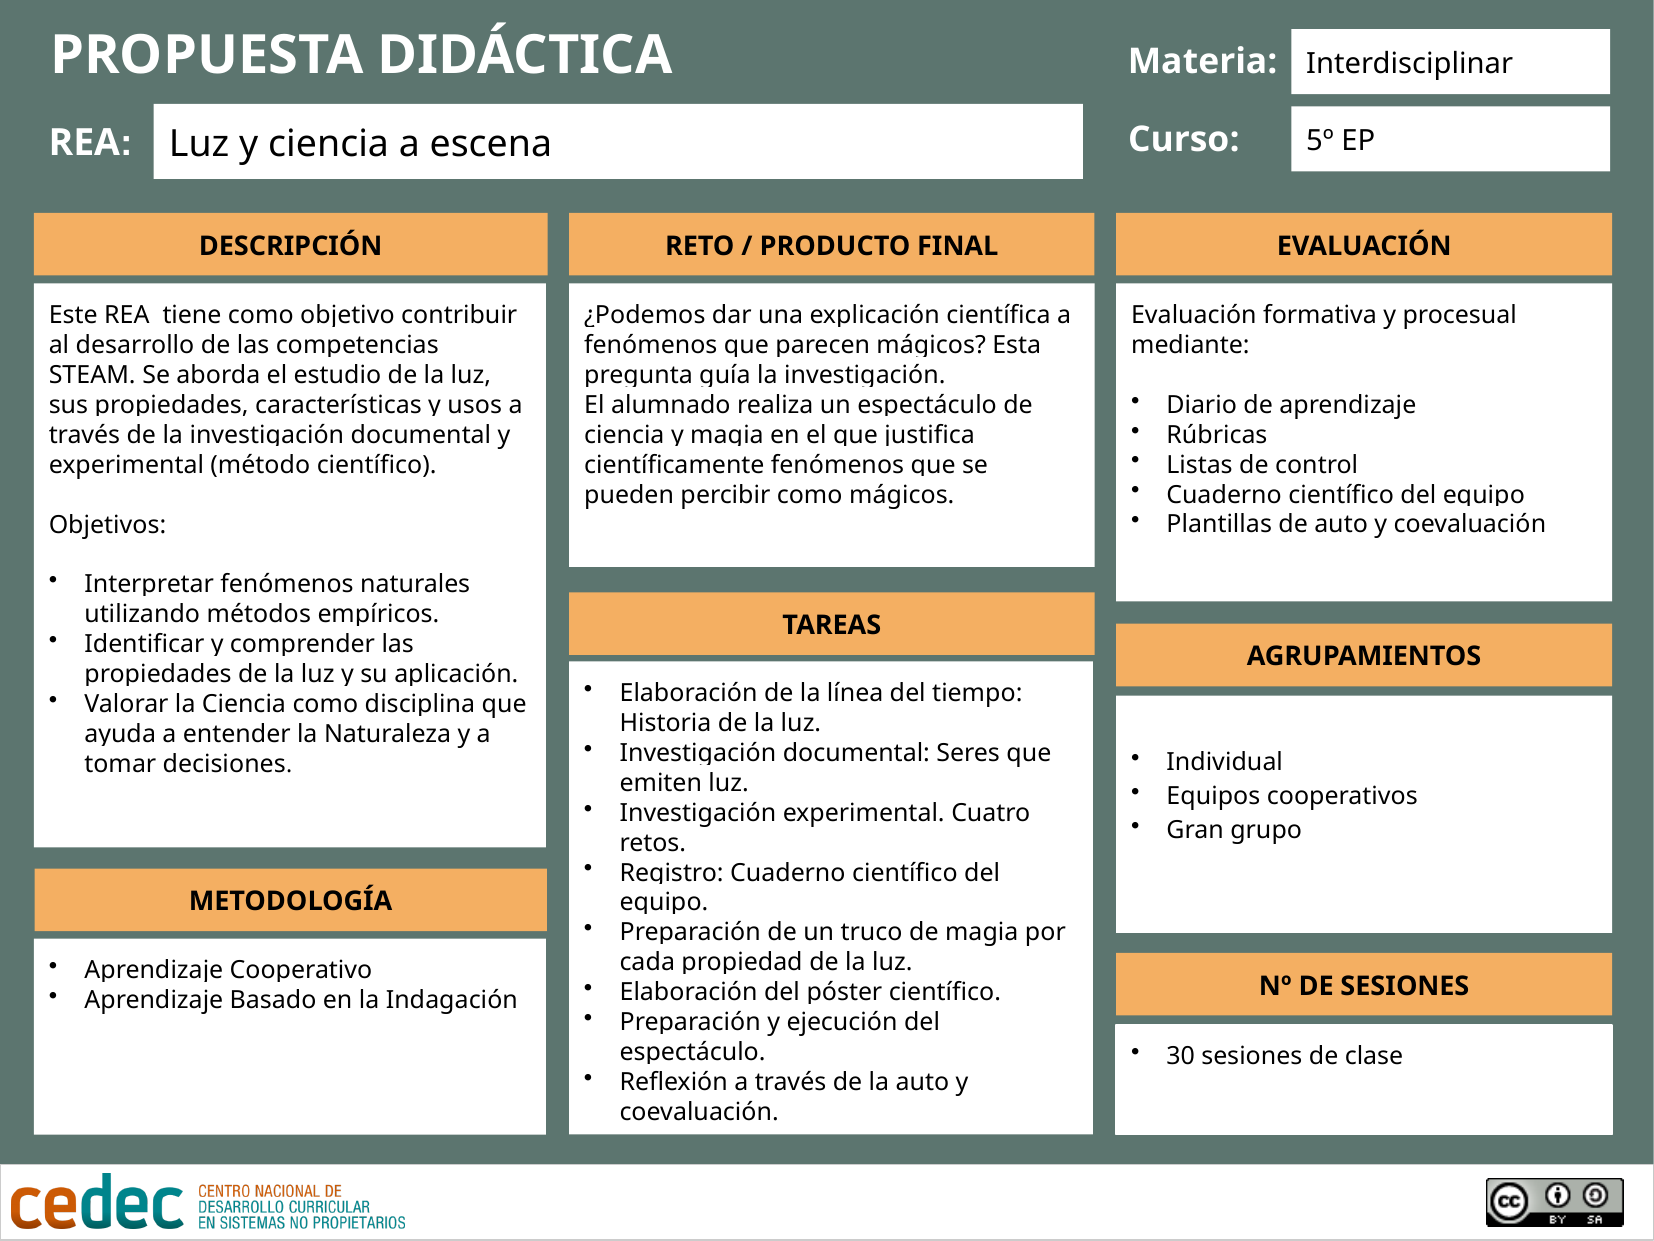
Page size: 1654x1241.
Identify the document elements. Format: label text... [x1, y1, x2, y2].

text_box Aprendizaje Cooperativo Aprendizaje Basado en la Indagación [33, 938, 546, 1135]
picture [11, 1173, 405, 1229]
text_box DESCRIPCIÓN [33, 212, 548, 276]
text_box AGRUPAMIENTOS [1116, 623, 1613, 687]
text_box 30 sesiones de clase [1116, 1024, 1613, 1135]
text_box REA: [33, 110, 153, 174]
text_box Elaboración de la línea del tiempo: Historia de la luz. Investigación documental: Seres que emiten luz. Investigación experimental. Cuatro retos. Registro: Cuaderno científico del equipo. Preparación de un truco de magia por cada propiedad de la luz. Elaboración del póster científico. Preparación y ejecución del espectáculo. Reflexión a través de la auto y coevaluación. [569, 661, 1093, 1135]
text_box ¿Podemos dar una explicación científica a fenómenos que parecen mágicos? Esta pregunta guía la investigación. El alumnado realiza un espectáculo de ciencia y magia en el que justifica científicamente fenómenos que se pueden percibir como mágicos. [569, 283, 1095, 567]
text_box Materia: [1113, 30, 1291, 94]
text_box Evaluación formativa y procesual mediante: Diario de aprendizaje Rúbricas Listas de control Cuaderno científico del equipo Plantillas de auto y coevaluación [1116, 283, 1613, 602]
text_box PROPUESTA DIDÁCTICA [35, 11, 1028, 110]
text_box Interdisciplinar [1291, 29, 1611, 95]
text_box Este REA tiene como objetivo contribuir al desarrollo de las competencias STEAM. Se aborda el estudio de la luz, sus propiedades, características y usos a través de la investigación documental y experimental (método científico). Objetivos: Interpretar fenómenos naturales utilizando métodos empíricos. Identificar y comprender las propiedades de la luz y su aplicación. Valorar la Ciencia como disciplina que ayuda a entender la Naturaleza y a tomar decisiones. [33, 283, 546, 848]
text_box Nº DE SESIONES [1116, 952, 1613, 1016]
text_box 5º EP [1291, 106, 1611, 172]
picture [1486, 1178, 1624, 1227]
text_box METODOLOGÍA [34, 868, 547, 932]
text_box Curso: [1113, 109, 1303, 173]
text_box TAREAS [569, 592, 1095, 655]
text_box RETO / PRODUCTO FINAL [569, 212, 1095, 276]
text_box [0, 1164, 1654, 1241]
text_box Individual Equipos cooperativos Gran grupo [1116, 695, 1613, 933]
text_box Luz y ciencia a escena [153, 103, 1083, 179]
text_box EVALUACIÓN [1116, 212, 1613, 276]
